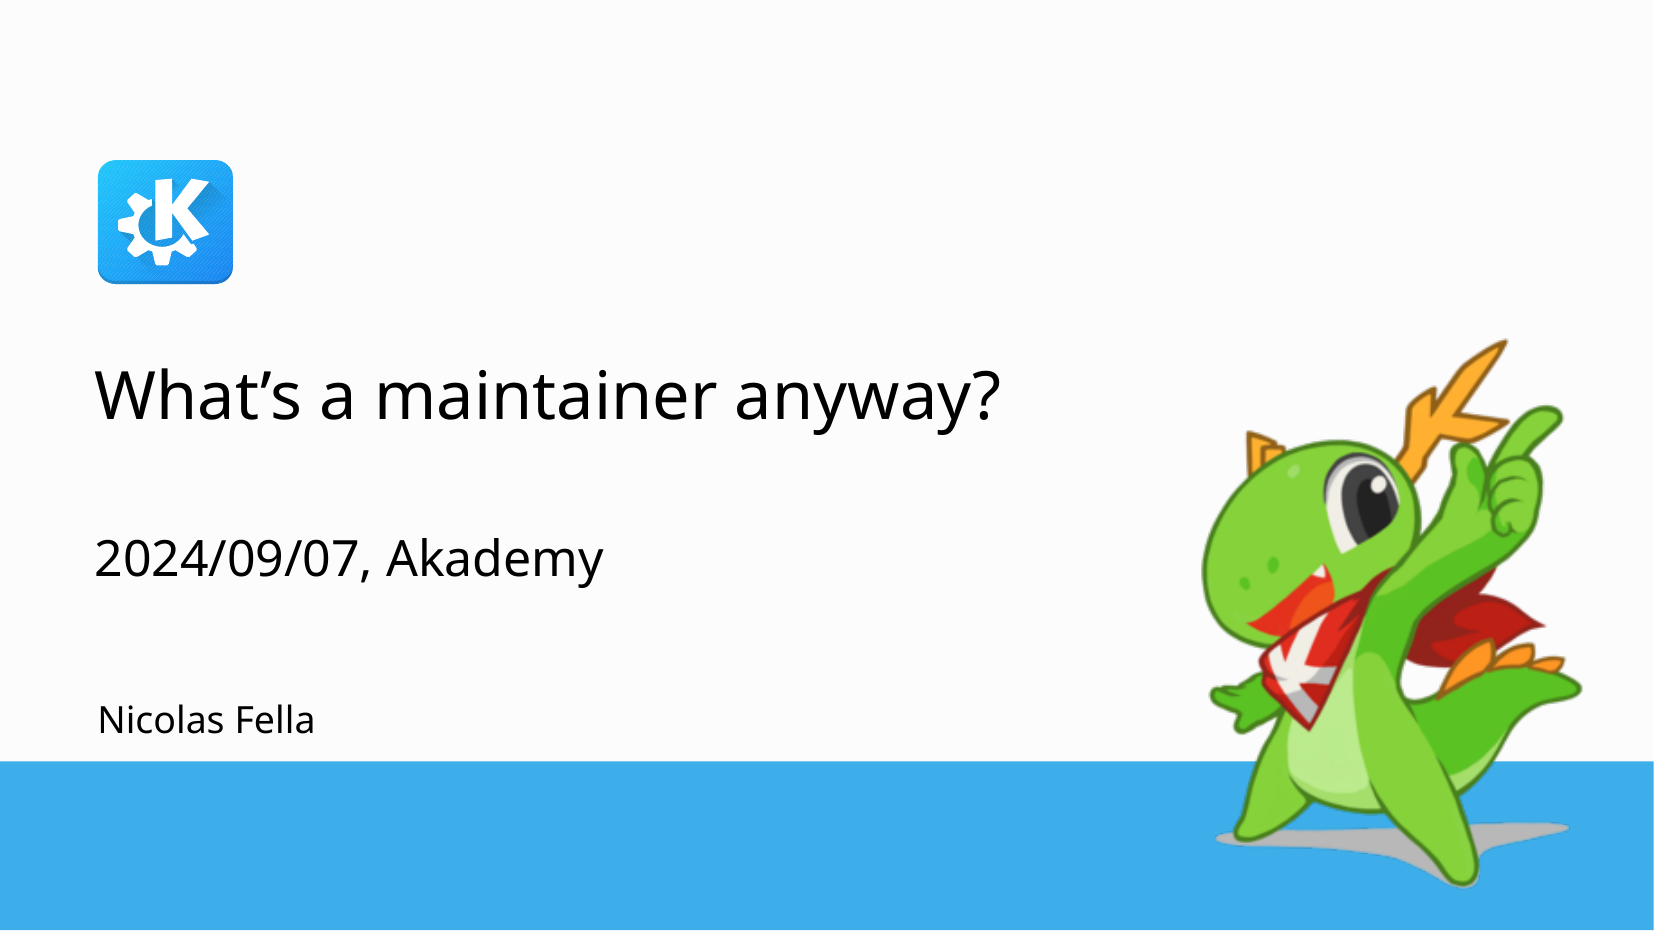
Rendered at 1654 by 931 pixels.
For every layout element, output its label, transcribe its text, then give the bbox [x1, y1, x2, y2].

subtitle What’s a maintainer anyway? 2024/09/07, Akademy [94, 348, 1191, 686]
text_box Nicolas Fella [82, 686, 1191, 760]
picture [1191, 283, 1588, 931]
